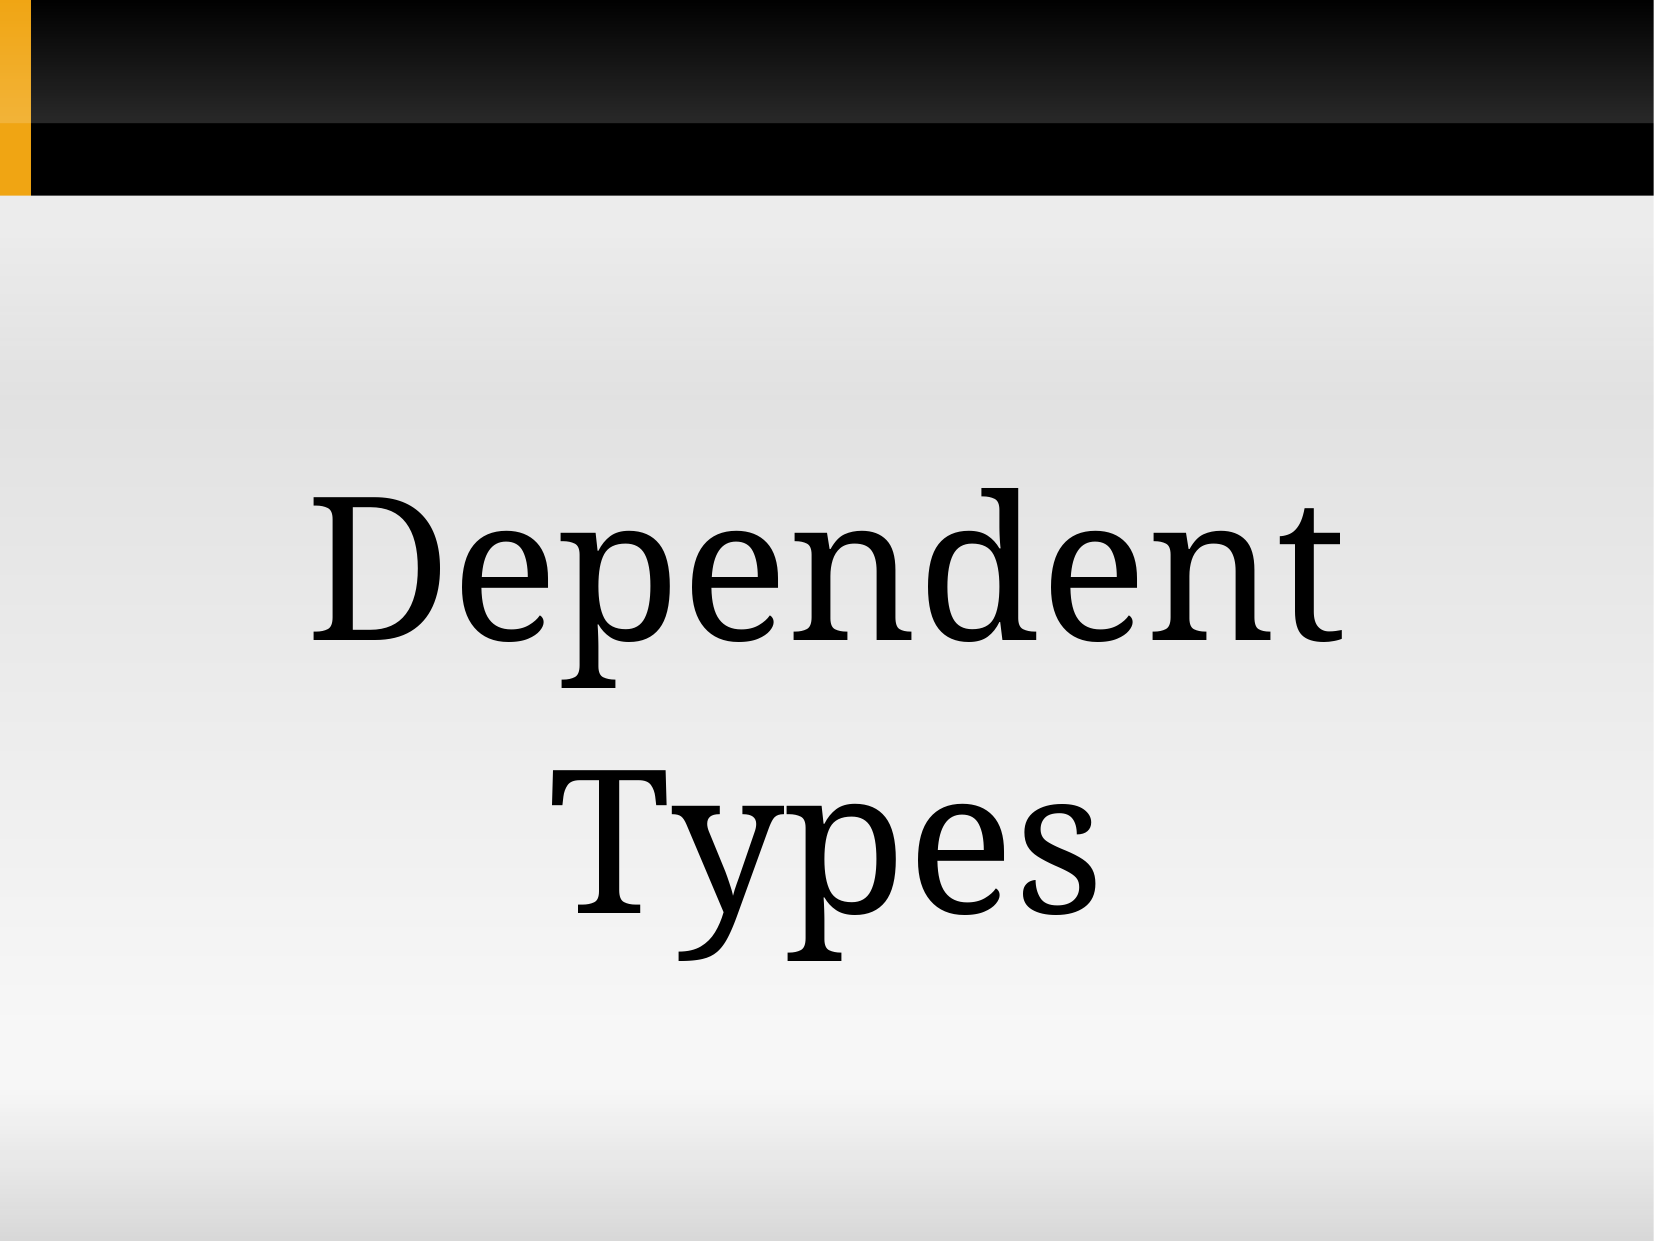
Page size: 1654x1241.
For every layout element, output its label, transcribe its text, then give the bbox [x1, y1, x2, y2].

picture [0, 0, 1654, 1241]
subtitle Dependent Types [82, 297, 1571, 1102]
